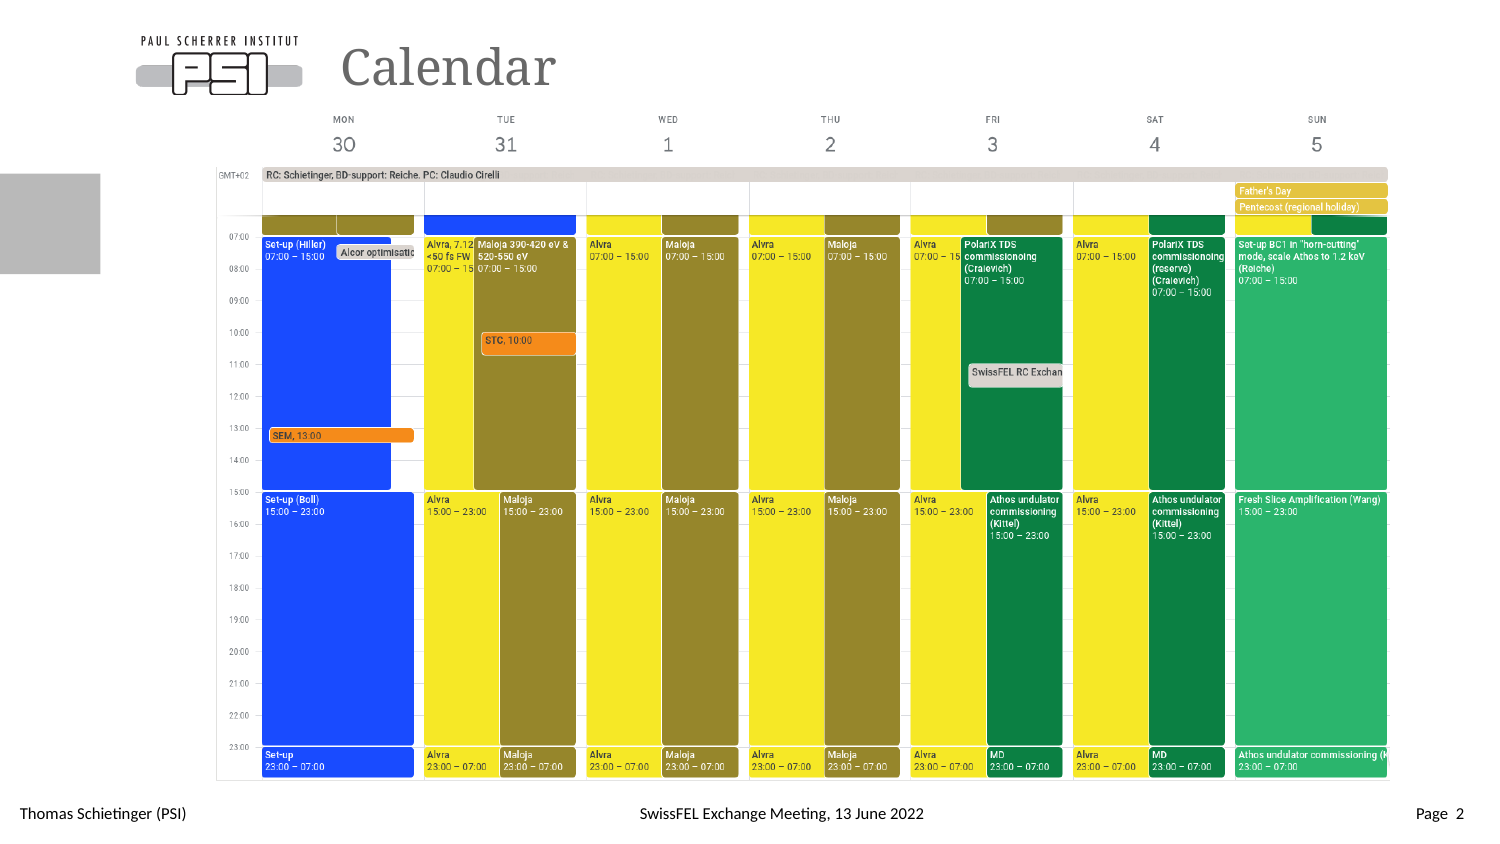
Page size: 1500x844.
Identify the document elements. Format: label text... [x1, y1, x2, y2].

title Calendar [340, 35, 1442, 98]
picture [216, 104, 1390, 781]
